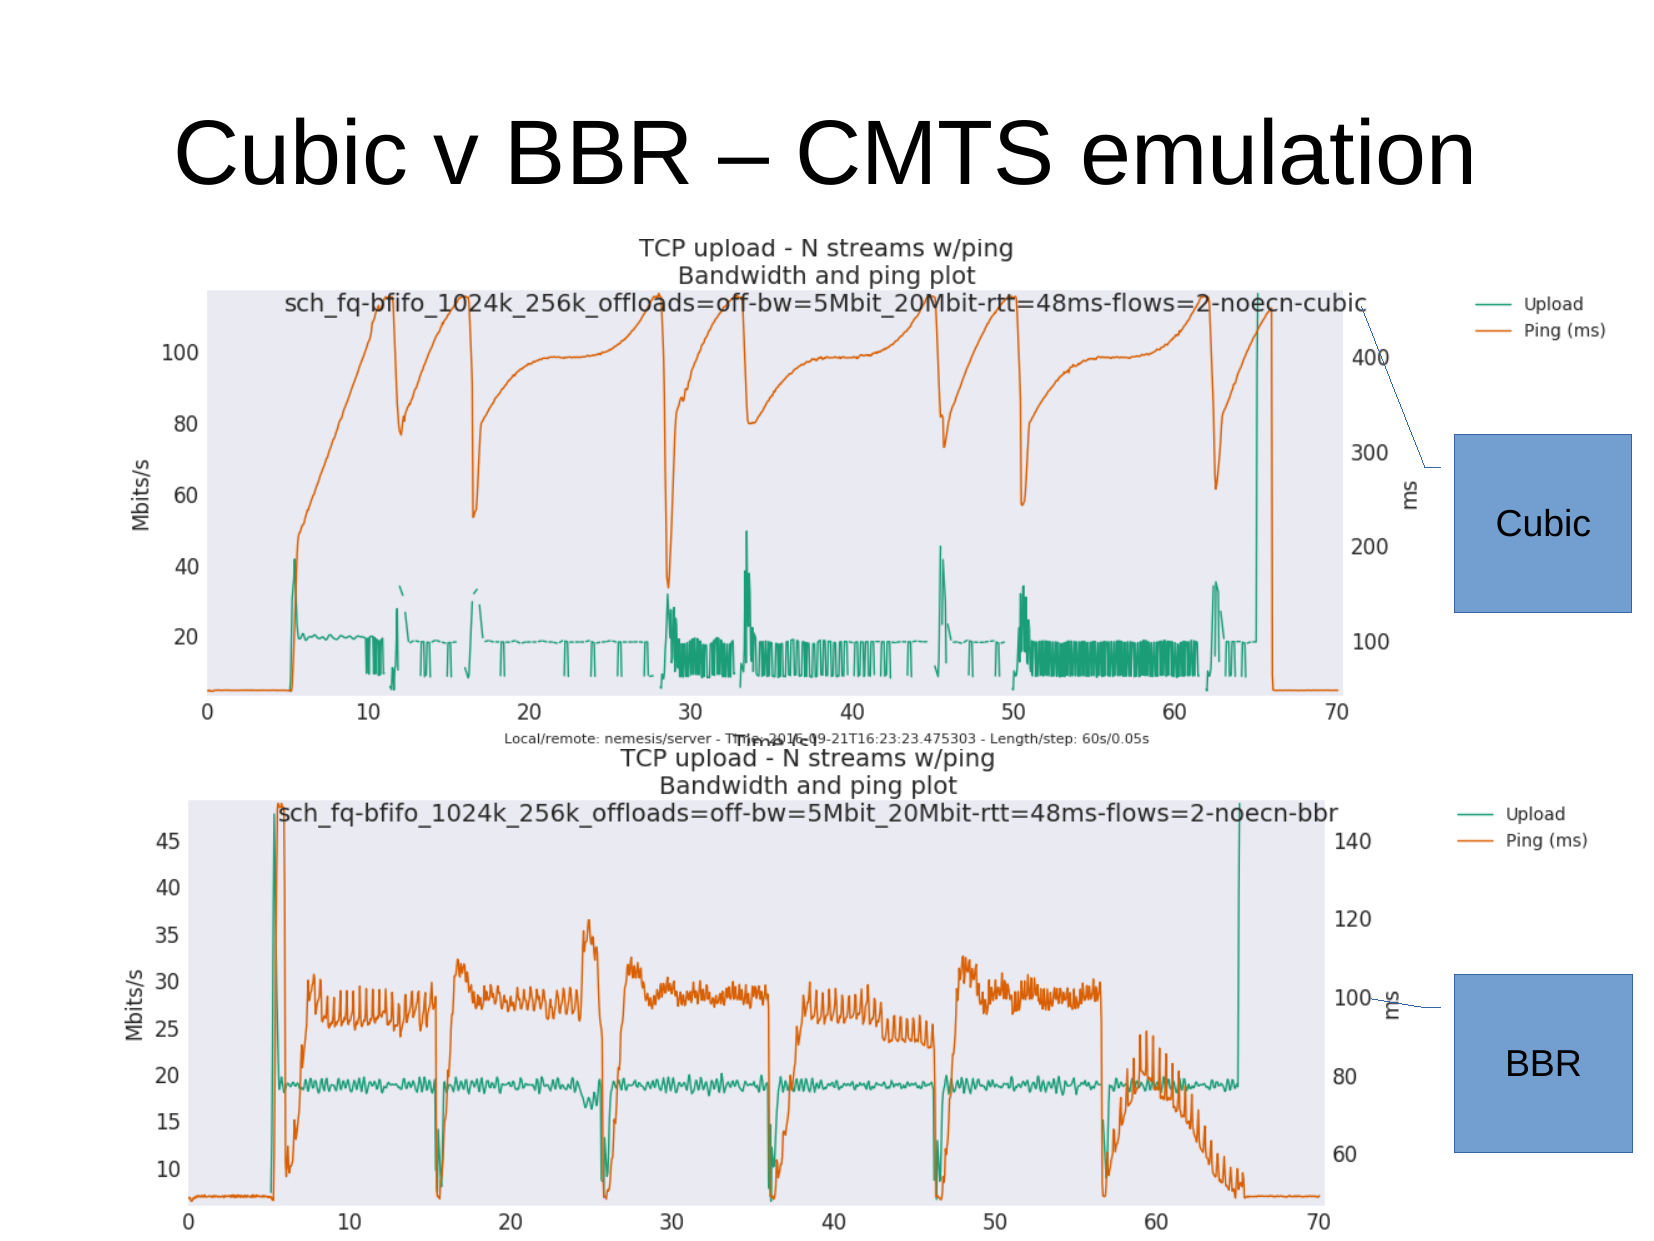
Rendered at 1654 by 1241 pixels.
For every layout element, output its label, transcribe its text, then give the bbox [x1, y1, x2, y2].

picture [0, 239, 1654, 746]
text_box Cubic [1455, 435, 1632, 612]
text_box BBR [1455, 975, 1632, 1152]
title Cubic v BBR – CMTS emulation [82, 49, 1571, 239]
picture [0, 749, 1636, 1241]
